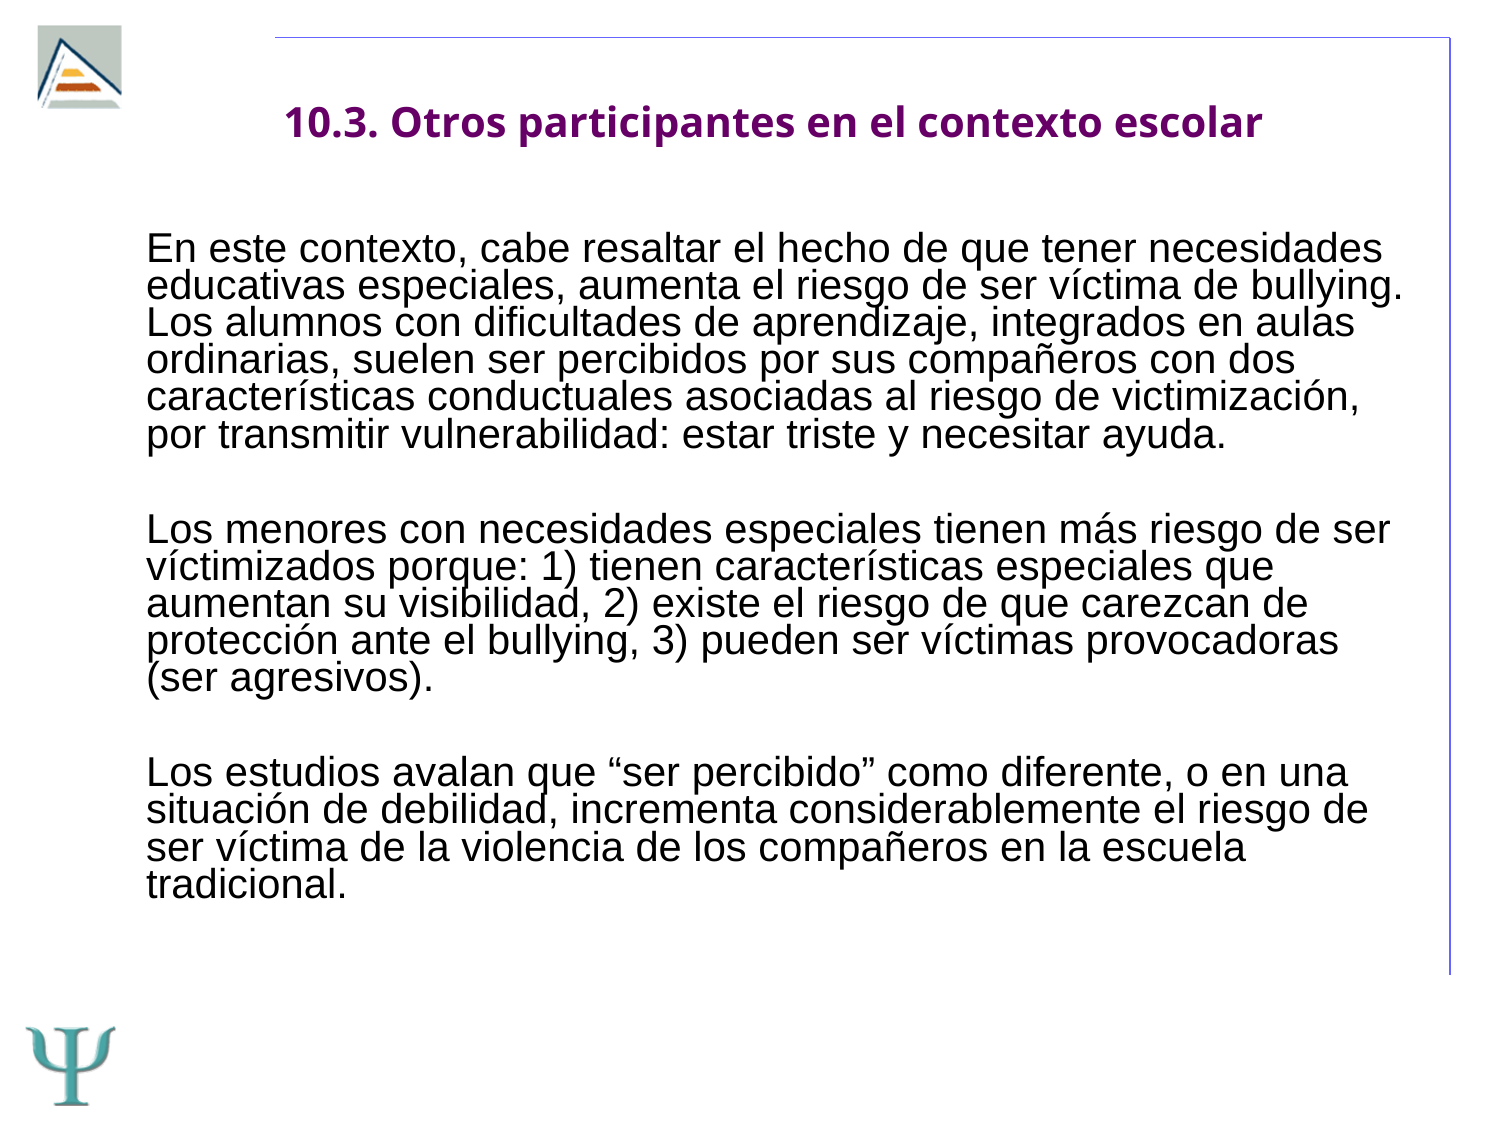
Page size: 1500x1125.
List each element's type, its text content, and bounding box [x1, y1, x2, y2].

list En este contexto, cabe resaltar el hecho de que tener necesidades educativas especiales, aumenta el riesgo de ser víctima de bullying. Los alumnos con dificultades de aprendizaje, integrados en aulas ordinarias, suelen ser percibidos por sus compañeros con dos características conductuales asociadas al riesgo de victimización, por transmitir vulnerabilidad: estar triste y necesitar ayuda. Los menores con necesidades especiales tienen más riesgo de ser víctimizados porque: 1) tienen características especiales que aumentan su visibilidad, 2) existe el riesgo de que carezcan de protección ante el bullying, 3) pueden ser víctimas provocadoras (ser agresivos). Los estudios avalan que “ser percibido” como diferente, o en una situación de debilidad, incrementa considerablemente el riesgo de ser víctima de la violencia de los compañeros en la escuela tradicional. [75, 224, 1426, 1125]
picture [37, 24, 122, 109]
picture [24, 1024, 75, 1106]
title 10.3. Otros participantes en el contexto escolar [147, 74, 1400, 168]
